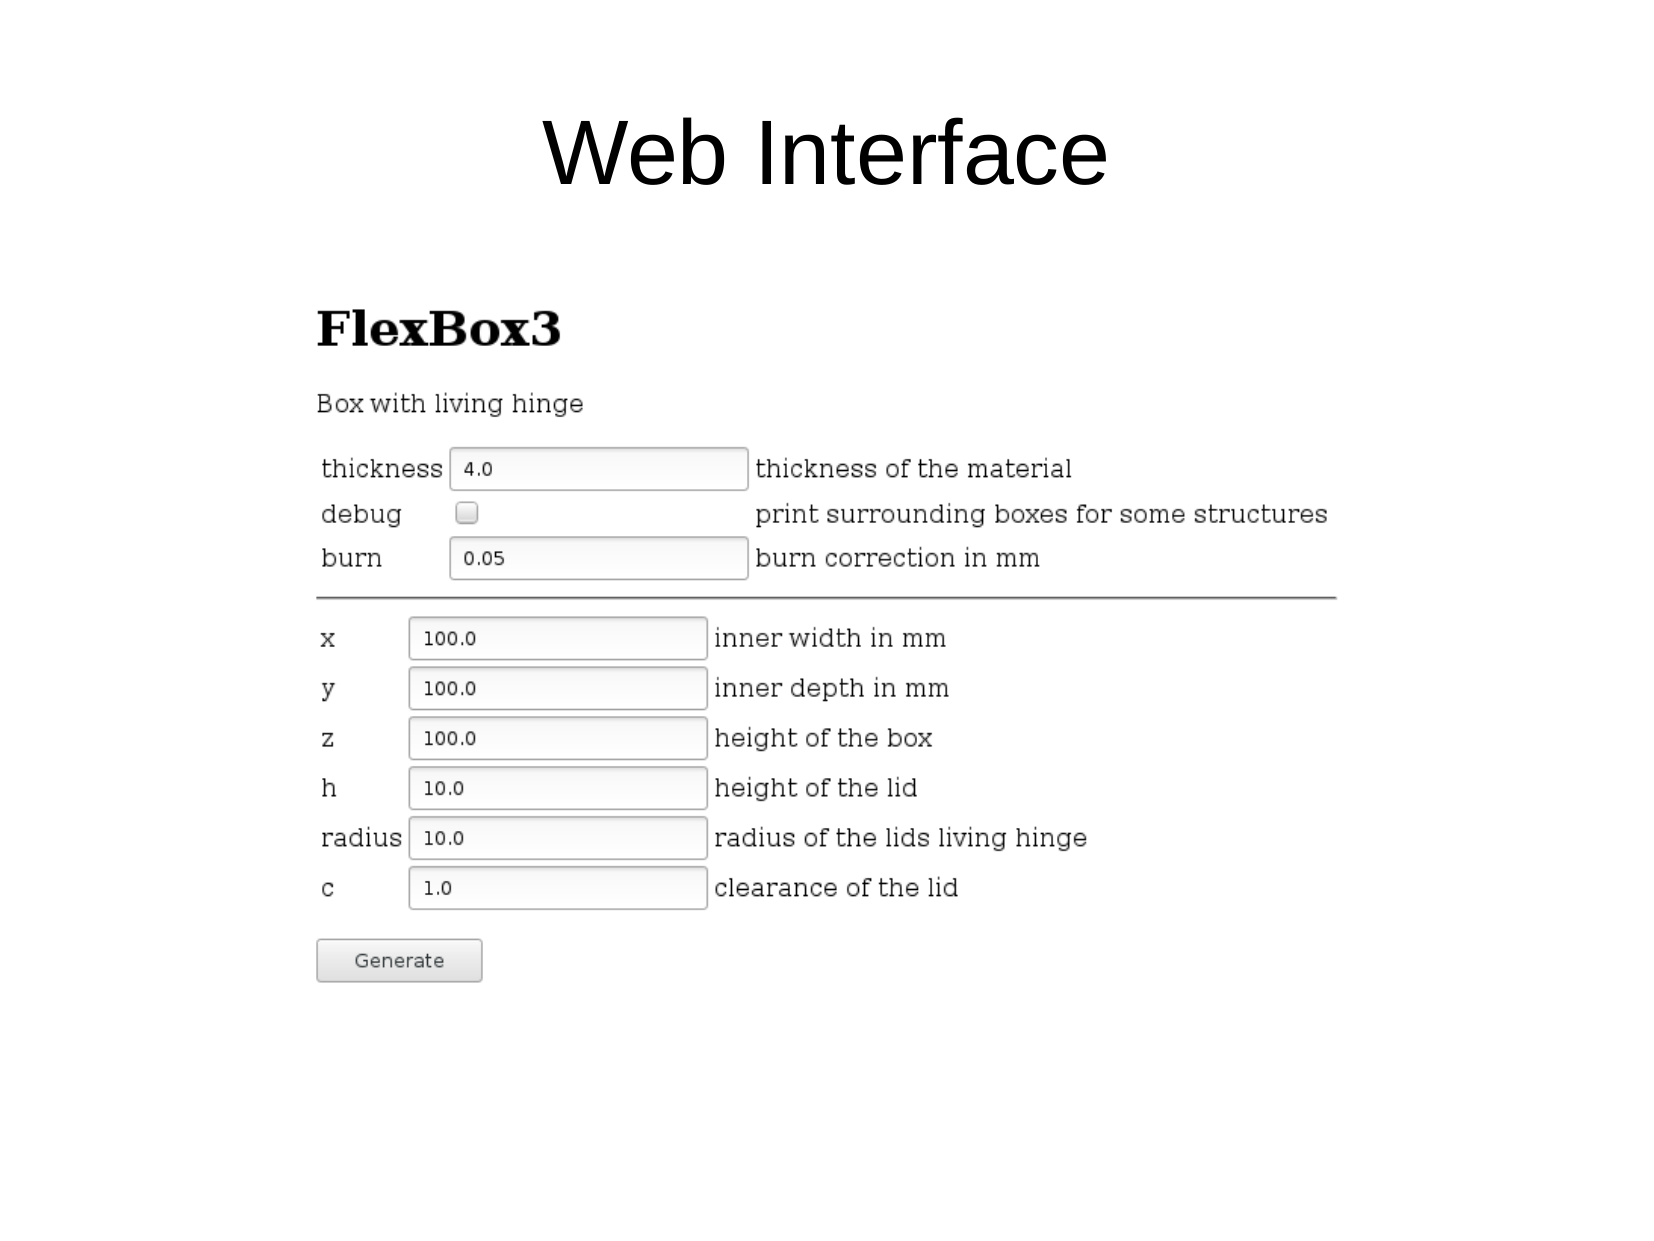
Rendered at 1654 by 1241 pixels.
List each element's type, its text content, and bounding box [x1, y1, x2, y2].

picture [306, 290, 1348, 1010]
title Web Interface [82, 49, 1571, 257]
